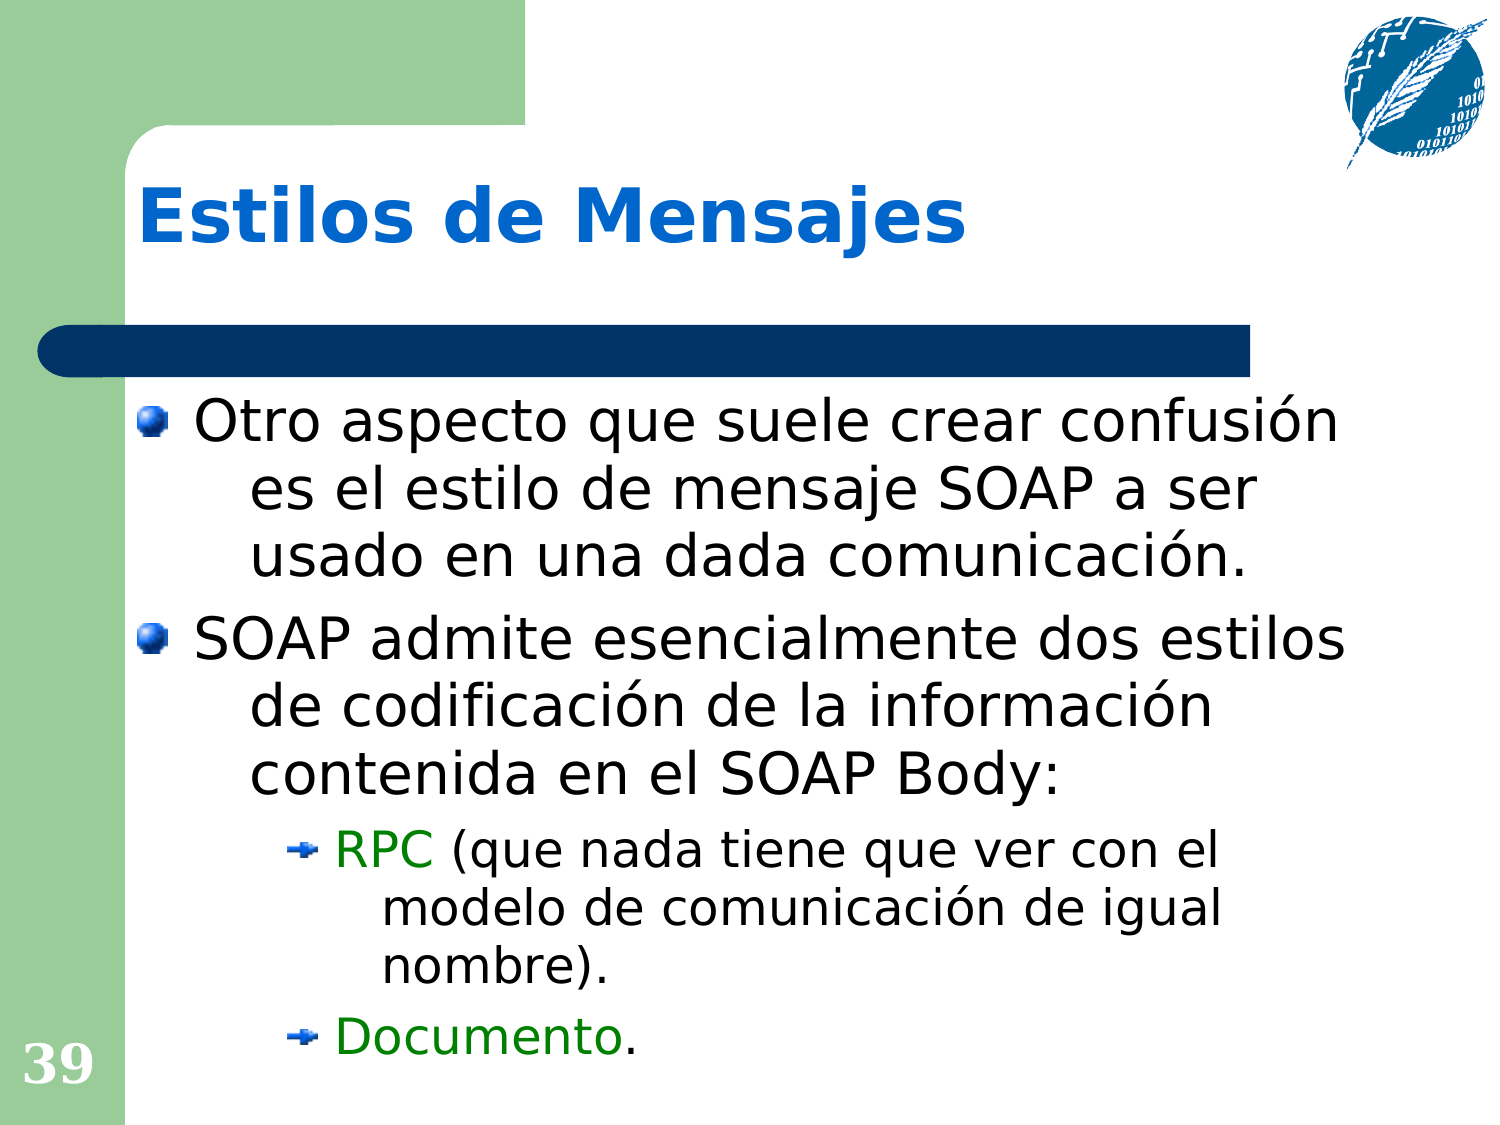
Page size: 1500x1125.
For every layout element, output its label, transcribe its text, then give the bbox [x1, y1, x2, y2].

picture [1416, 140, 1425, 149]
title Estilos de Mensajes [136, 136, 1414, 301]
picture [1436, 127, 1450, 136]
picture [1427, 138, 1431, 148]
picture [1341, 15, 1487, 172]
list Otro aspecto que suele crear confusión es el estilo de mensaje SOAP a ser usado en una dada comunicación. SOAP admite esencialmente dos estilos de codificación de la información contenida en el SOAP Body: RPC (que nada tiene que ver con el modelo de comunicación de igual nombre). Documento. [137, 387, 1400, 1045]
picture [1433, 139, 1440, 147]
